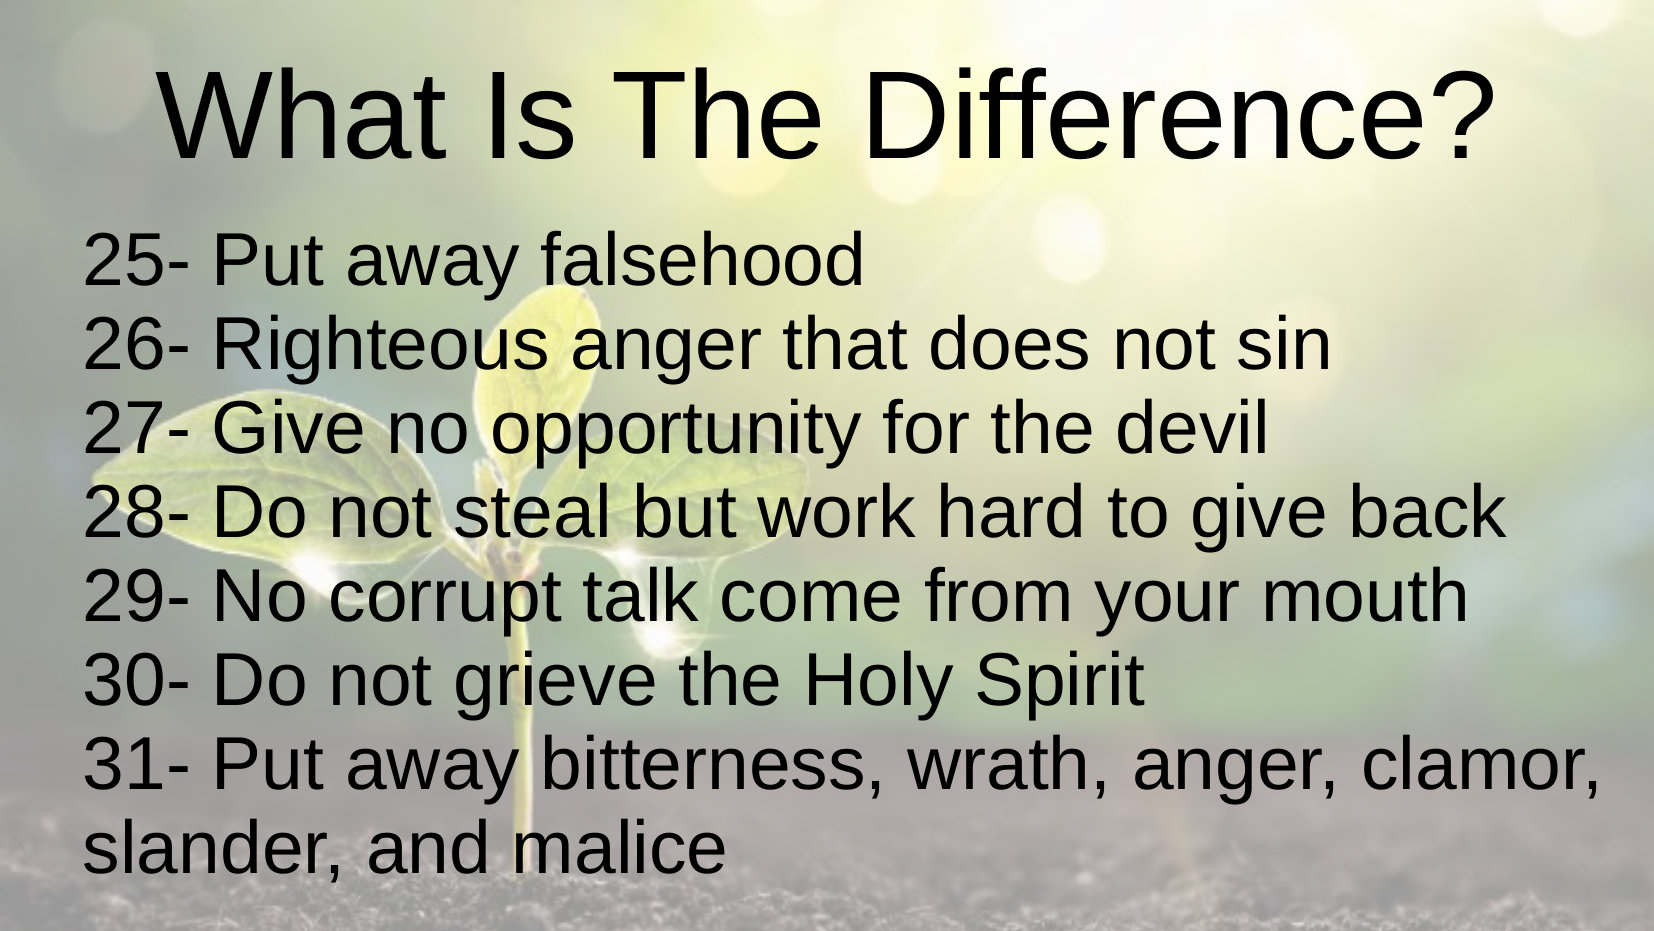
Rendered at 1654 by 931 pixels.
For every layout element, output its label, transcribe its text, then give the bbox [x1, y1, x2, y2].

picture [0, 0, 1654, 931]
title What Is The Difference? [82, 37, 1571, 193]
subtitle 25- Put away falsehood 26- Righteous anger that does not sin 27- Give no opportunity for the devil 28- Do not steal but work hard to give back 29- No corrupt talk come from your mouth 30- Do not grieve the Holy Spirit 31- Put away bitterness, wrath, anger, clamor, slander, and malice [82, 217, 1613, 901]
